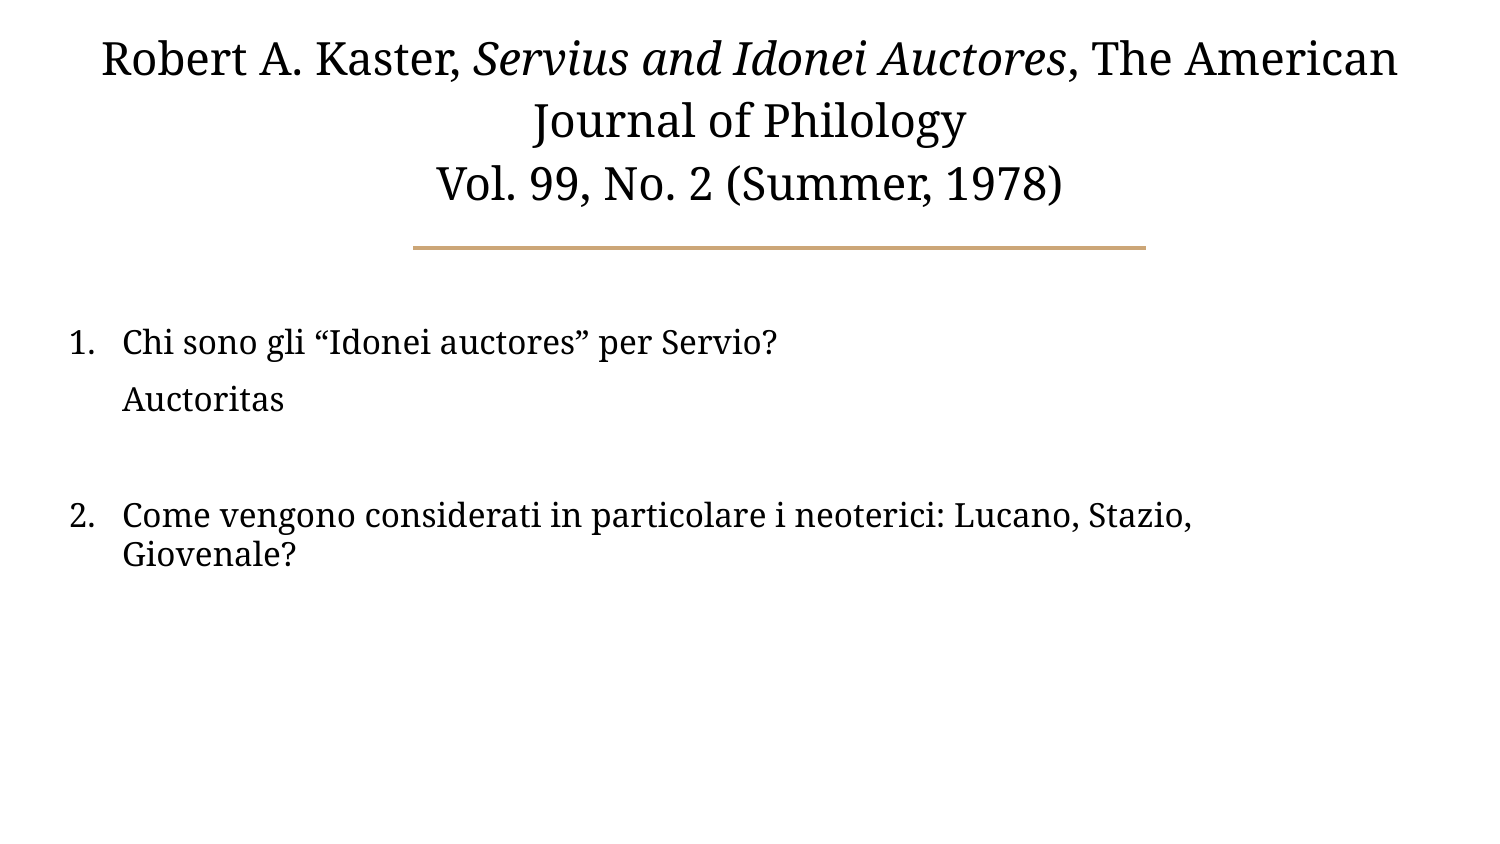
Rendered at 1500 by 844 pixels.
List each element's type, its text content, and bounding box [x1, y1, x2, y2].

list Chi sono gli “Idonei auctores” per Servio? Auctoritas Come vengono considerati in particolare i neoterici: Lucano, Stazio, Giovenale? [51, 214, 1347, 752]
title Robert A. Kaster, Servius and Idonei Auctores, The American Journal of Philology Vol. 99, No. 2 (Summer, 1978) [51, 26, 1449, 214]
